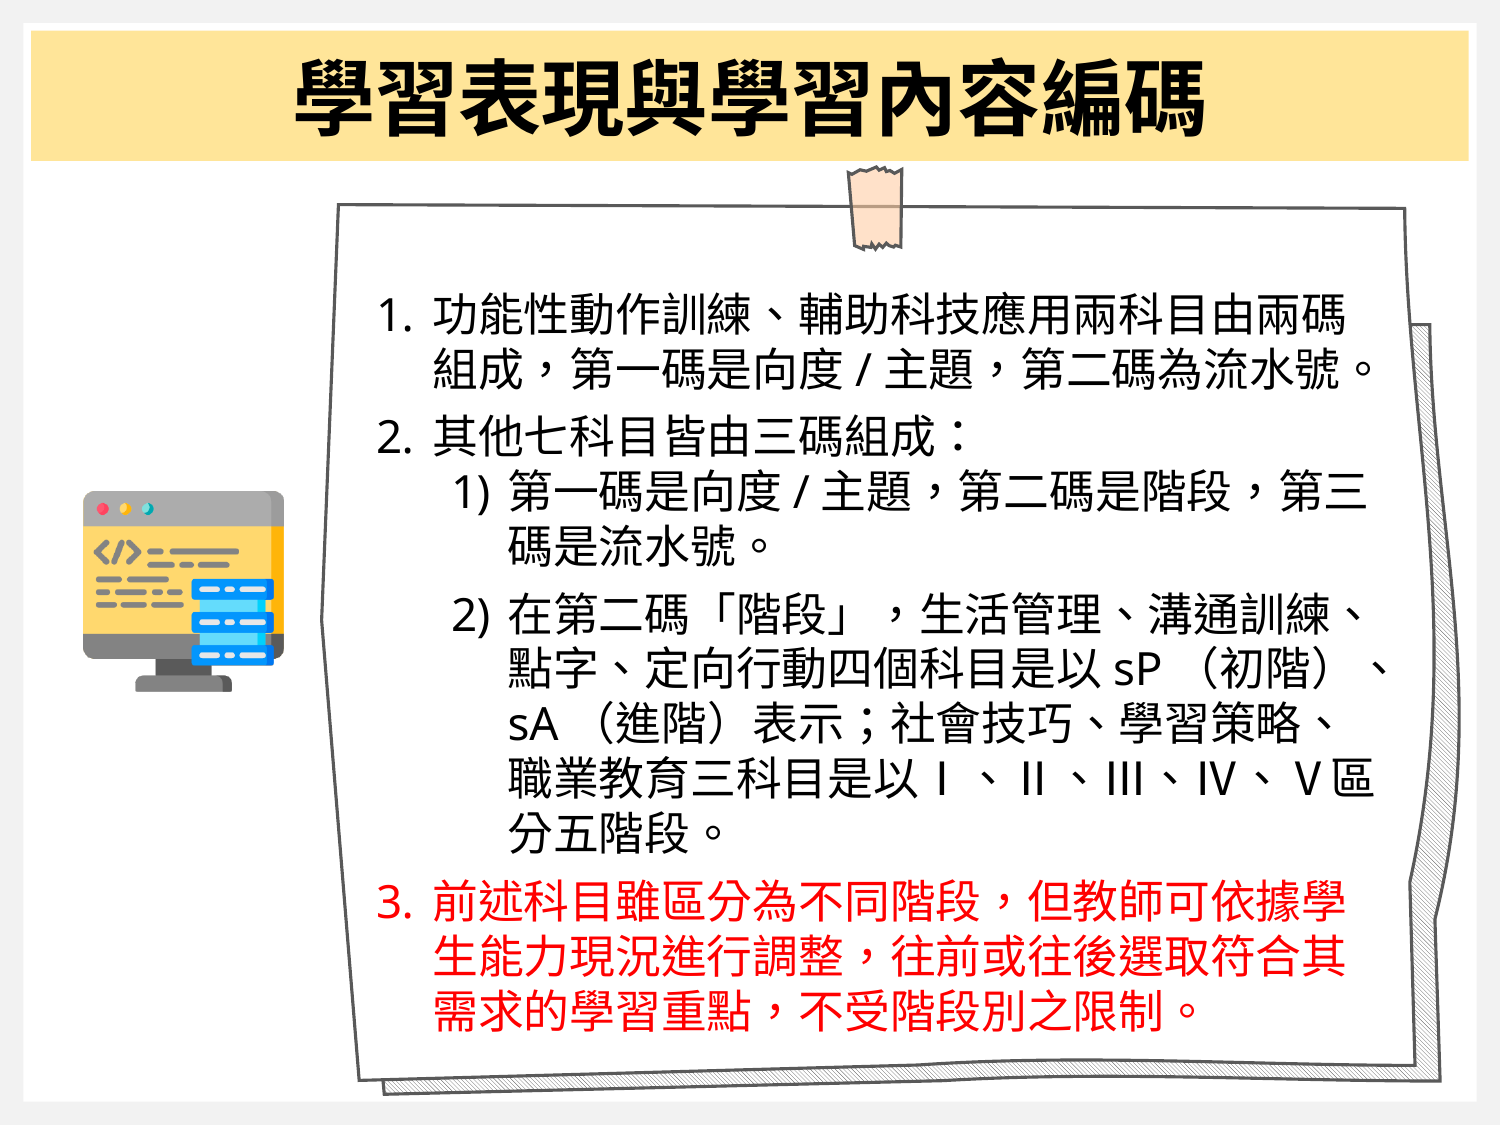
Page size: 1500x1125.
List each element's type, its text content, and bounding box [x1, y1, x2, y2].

picture [83, 491, 284, 692]
text_box [321, 166, 1460, 1095]
text_box 學習表現與學習內容編碼 [31, 30, 1469, 161]
text_box 功能性動作訓練、輔助科技應用兩科目由兩碼組成，第一碼是向度/主題，第二碼為流水號。 其他七科目皆由三碼組成： 第一碼是向度/主題，第二碼是階段，第三碼是流水號。 在第二碼「階段」，生活管理、溝通訓練、點字、定向行動四個科目是以sP（初階）、sA（進階）表示；社會技巧、學習策略、職業教育三科目是以Ⅰ、Ⅱ、Ⅲ、Ⅳ、Ⅴ區分五階段。 前述科目雖區分為不同階段，但教師可依據學生能力現況進行調整，往前或往後選取符合其需求的學習重點，不受階段別之限制。 [361, 277, 1395, 1045]
